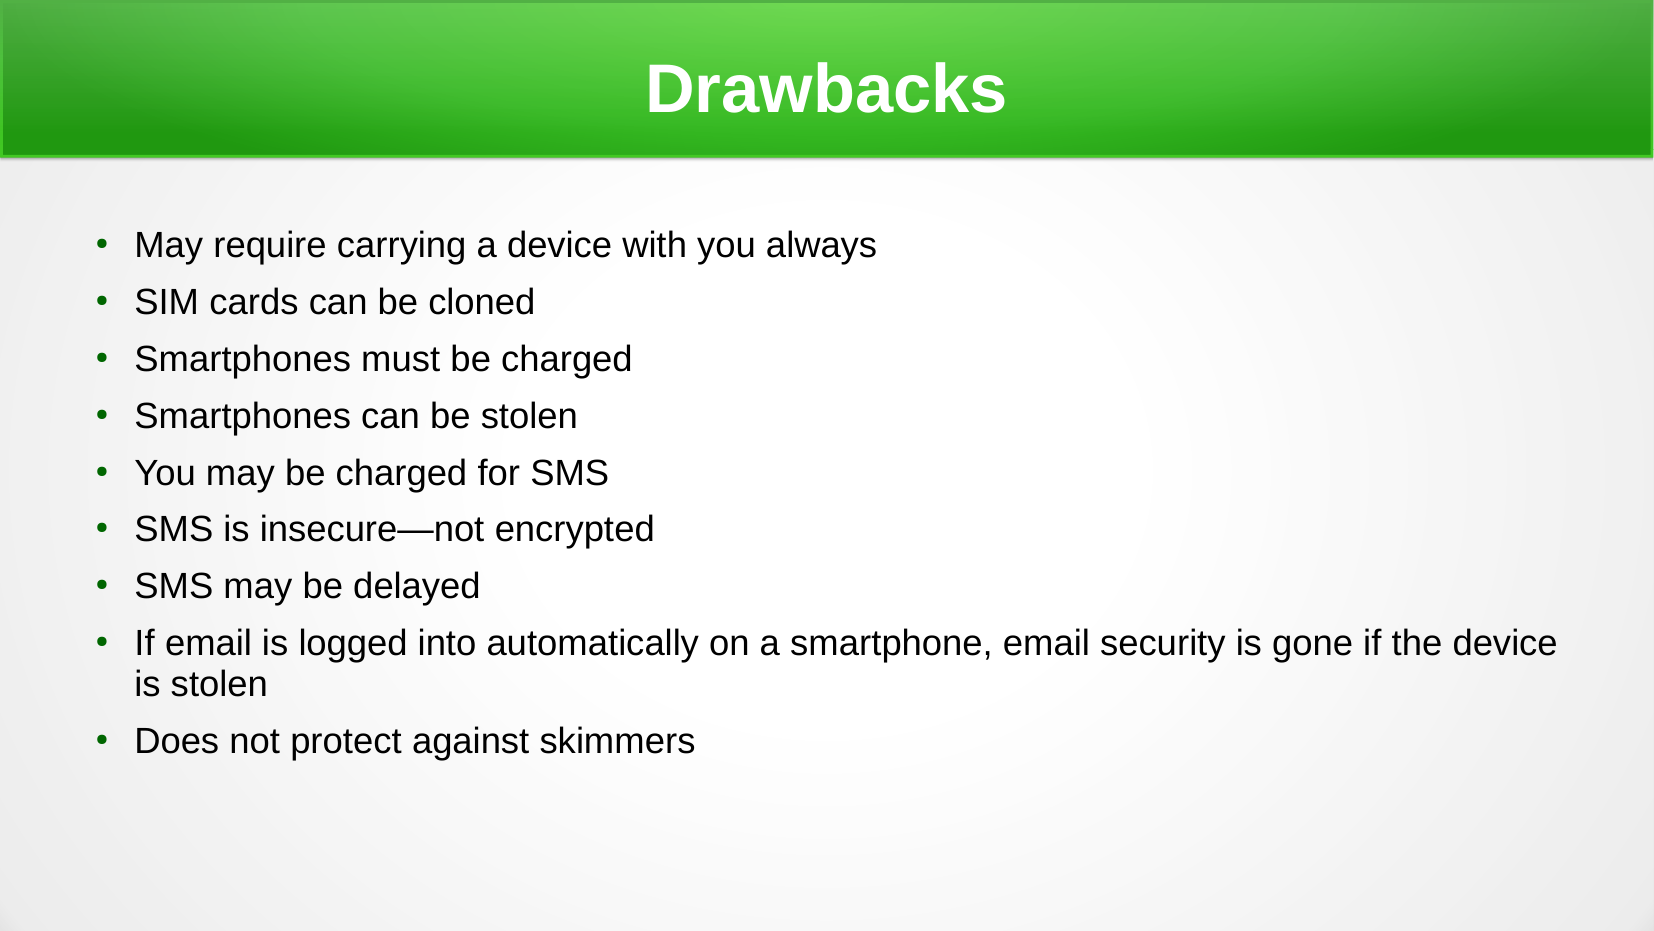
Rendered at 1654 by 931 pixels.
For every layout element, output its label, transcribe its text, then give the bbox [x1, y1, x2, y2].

title Drawbacks [82, 35, 1571, 142]
list May require carrying a device with you always SIM cards can be cloned Smartphones must be charged Smartphones can be stolen You may be charged for SMS SMS is insecure—not encrypted SMS may be delayed If email is logged into automatically on a smartphone, email security is gone if the device is stolen Does not protect against skimmers [82, 224, 1571, 764]
